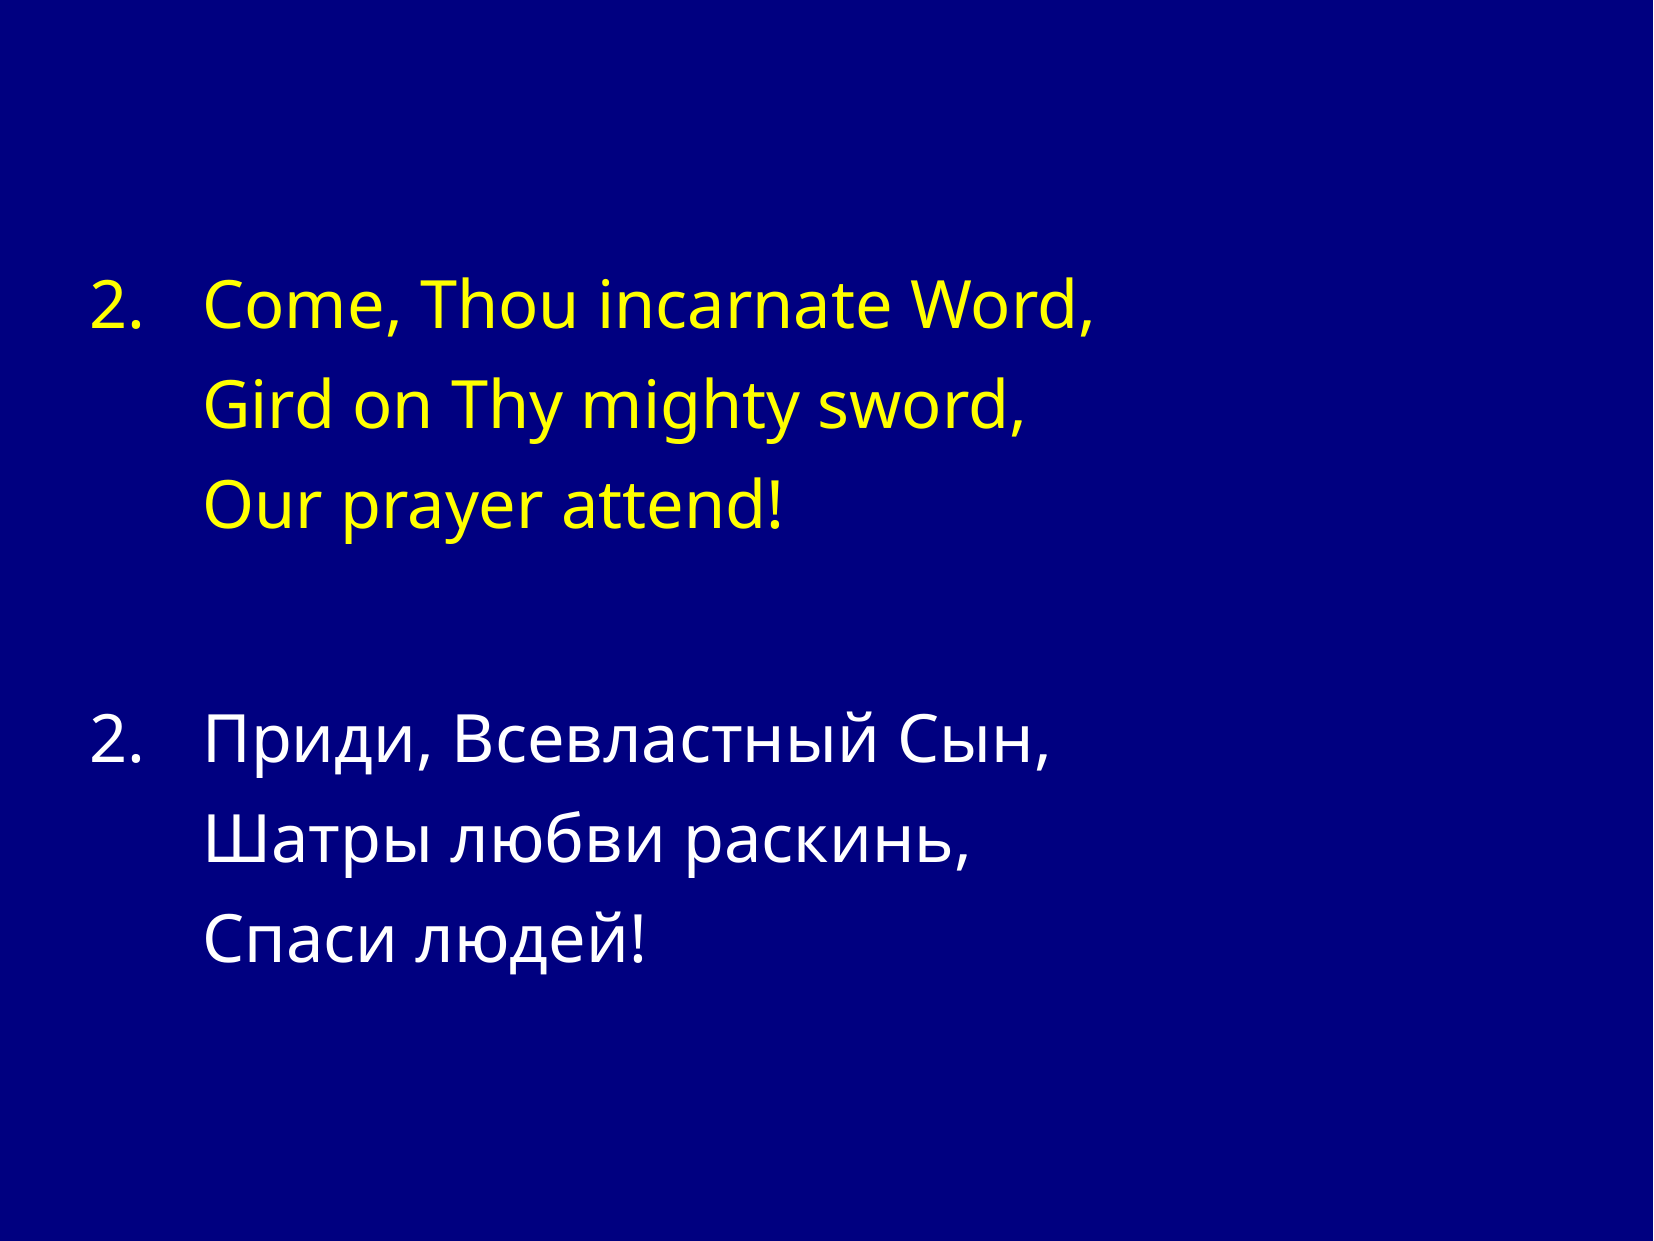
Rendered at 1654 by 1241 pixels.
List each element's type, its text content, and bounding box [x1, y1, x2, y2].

text_box 2. Приди, Всевластный Сын, Шатры любви раскинь, Спаси людей! [75, 675, 1576, 1163]
text_box 2. Come, Thou incarnate Word, Gird on Thy mighty sword, Our prayer attend! [75, 150, 1576, 638]
